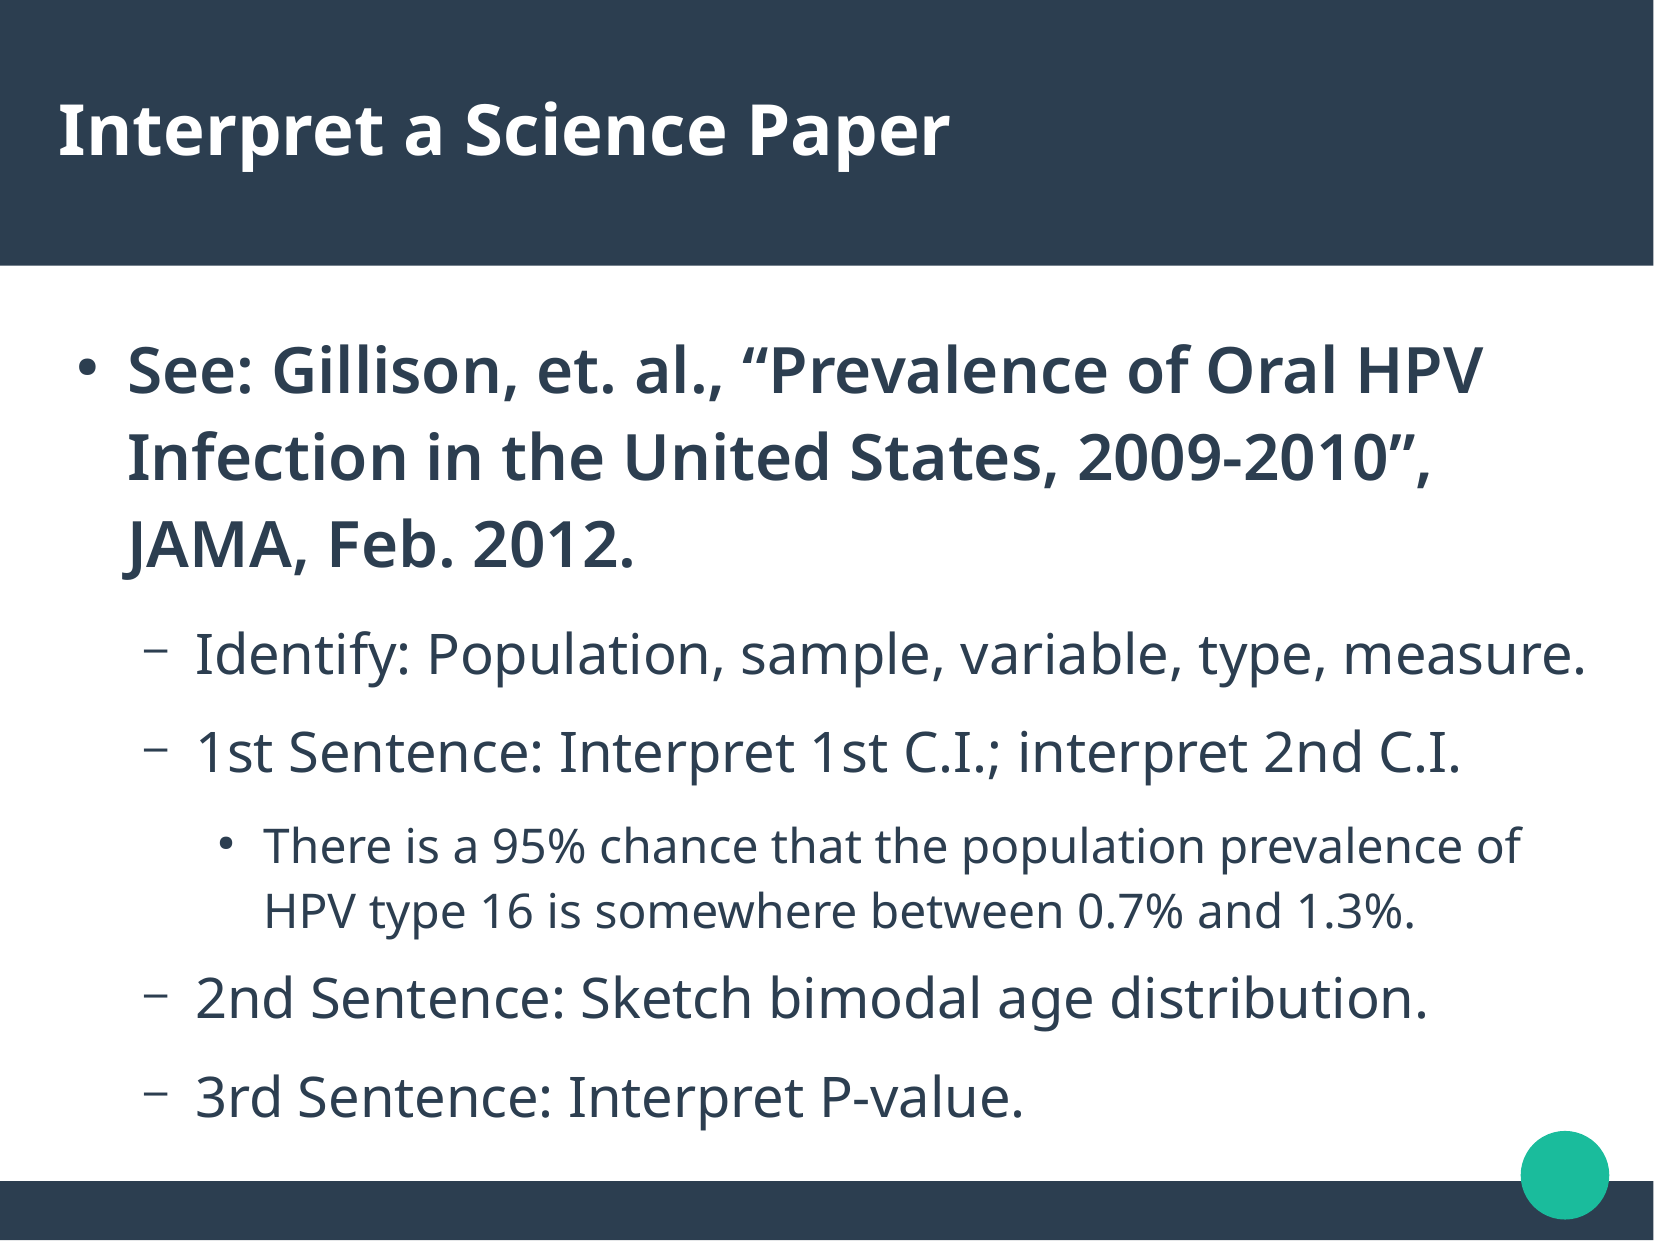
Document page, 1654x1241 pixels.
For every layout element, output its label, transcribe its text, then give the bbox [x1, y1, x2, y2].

title Interpret a Science Paper [59, 49, 1595, 207]
list See: Gillison, et. al., “Prevalence of Oral HPV Infection in the United States, 2009-2010”, JAMA, Feb. 2012. Identify: Population, sample, variable, type, measure. 1st Sentence: Interpret 1st C.I.; interpret 2nd C.I. There is a 95% chance that the population prevalence of HPV type 16 is somewhere between 0.7% and 1.3%. 2nd Sentence: Sketch bimodal age distribution. 3rd Sentence: Interpret P-value. [59, 324, 1595, 1152]
